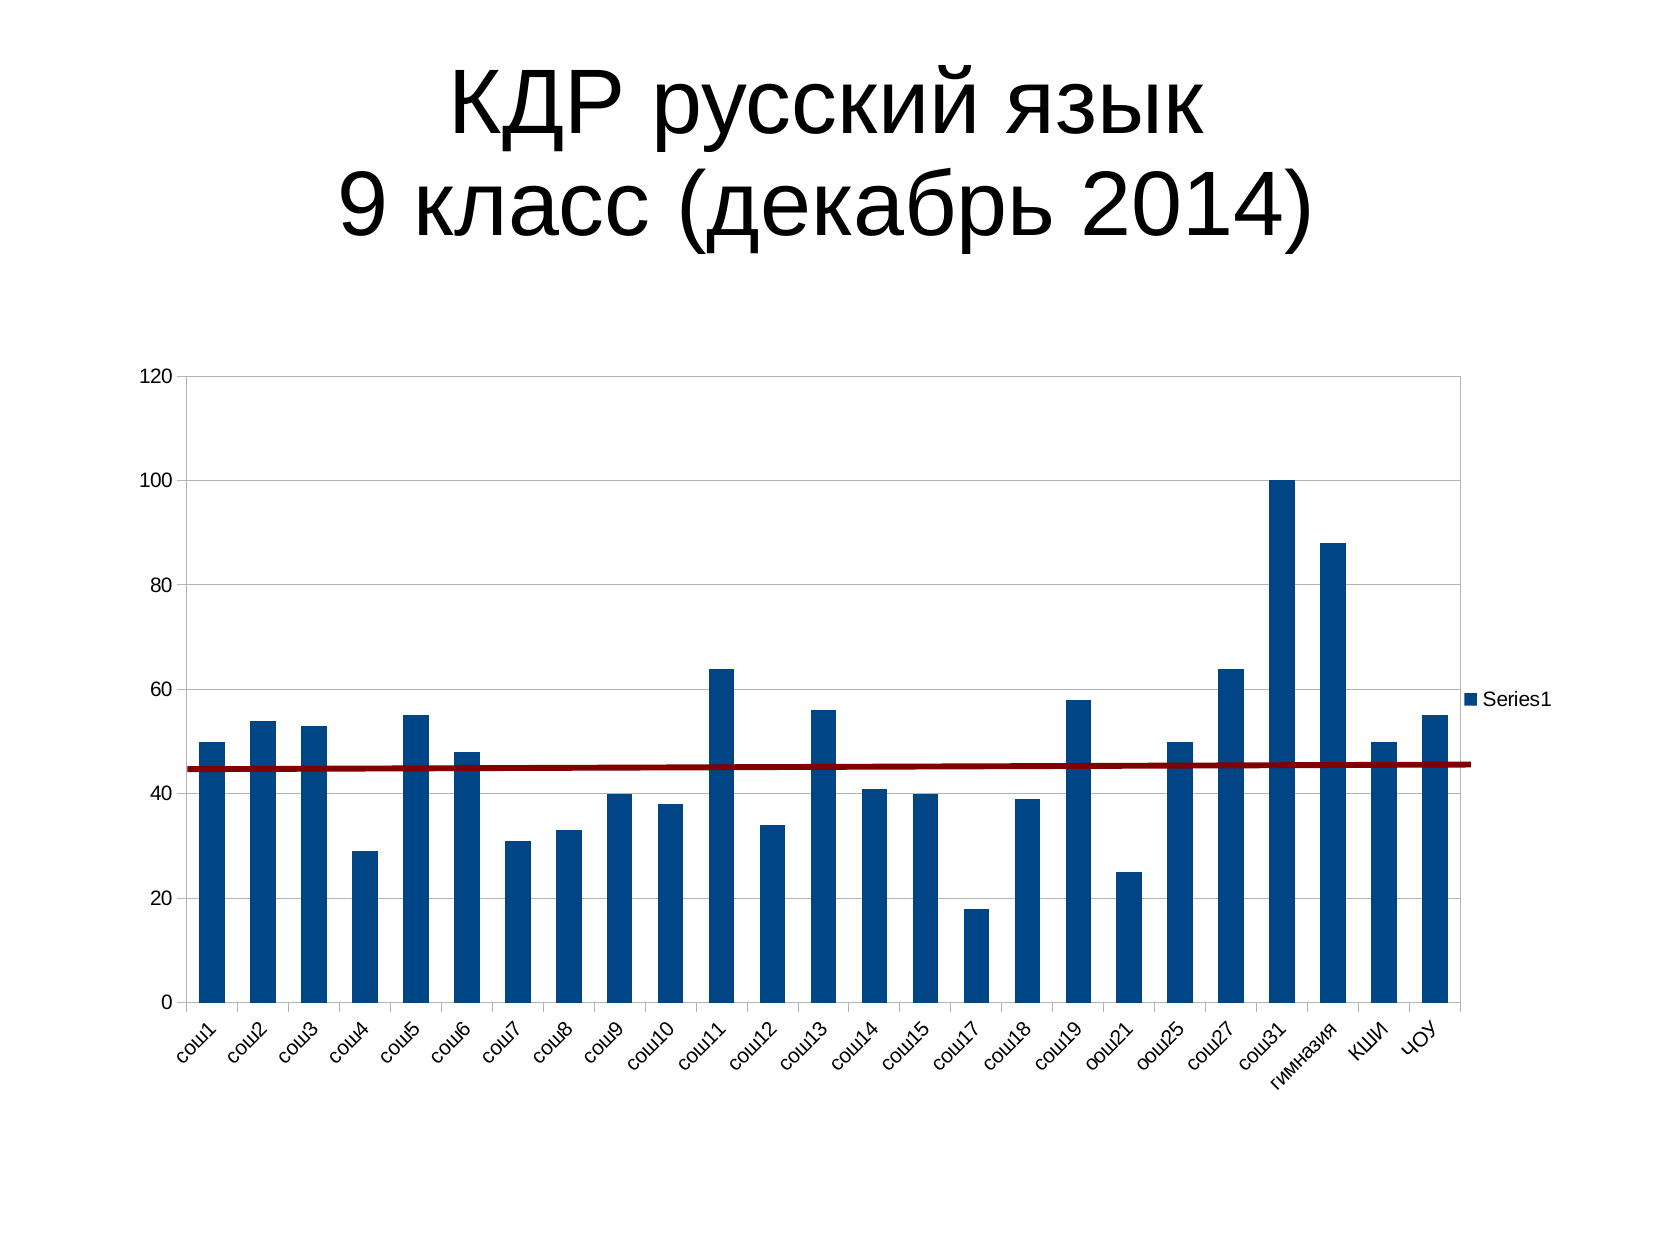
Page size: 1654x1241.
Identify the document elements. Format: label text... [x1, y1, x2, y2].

chart [82, 290, 1571, 1109]
title КДР русский язык 9 класс (декабрь 2014) [82, 49, 1571, 257]
